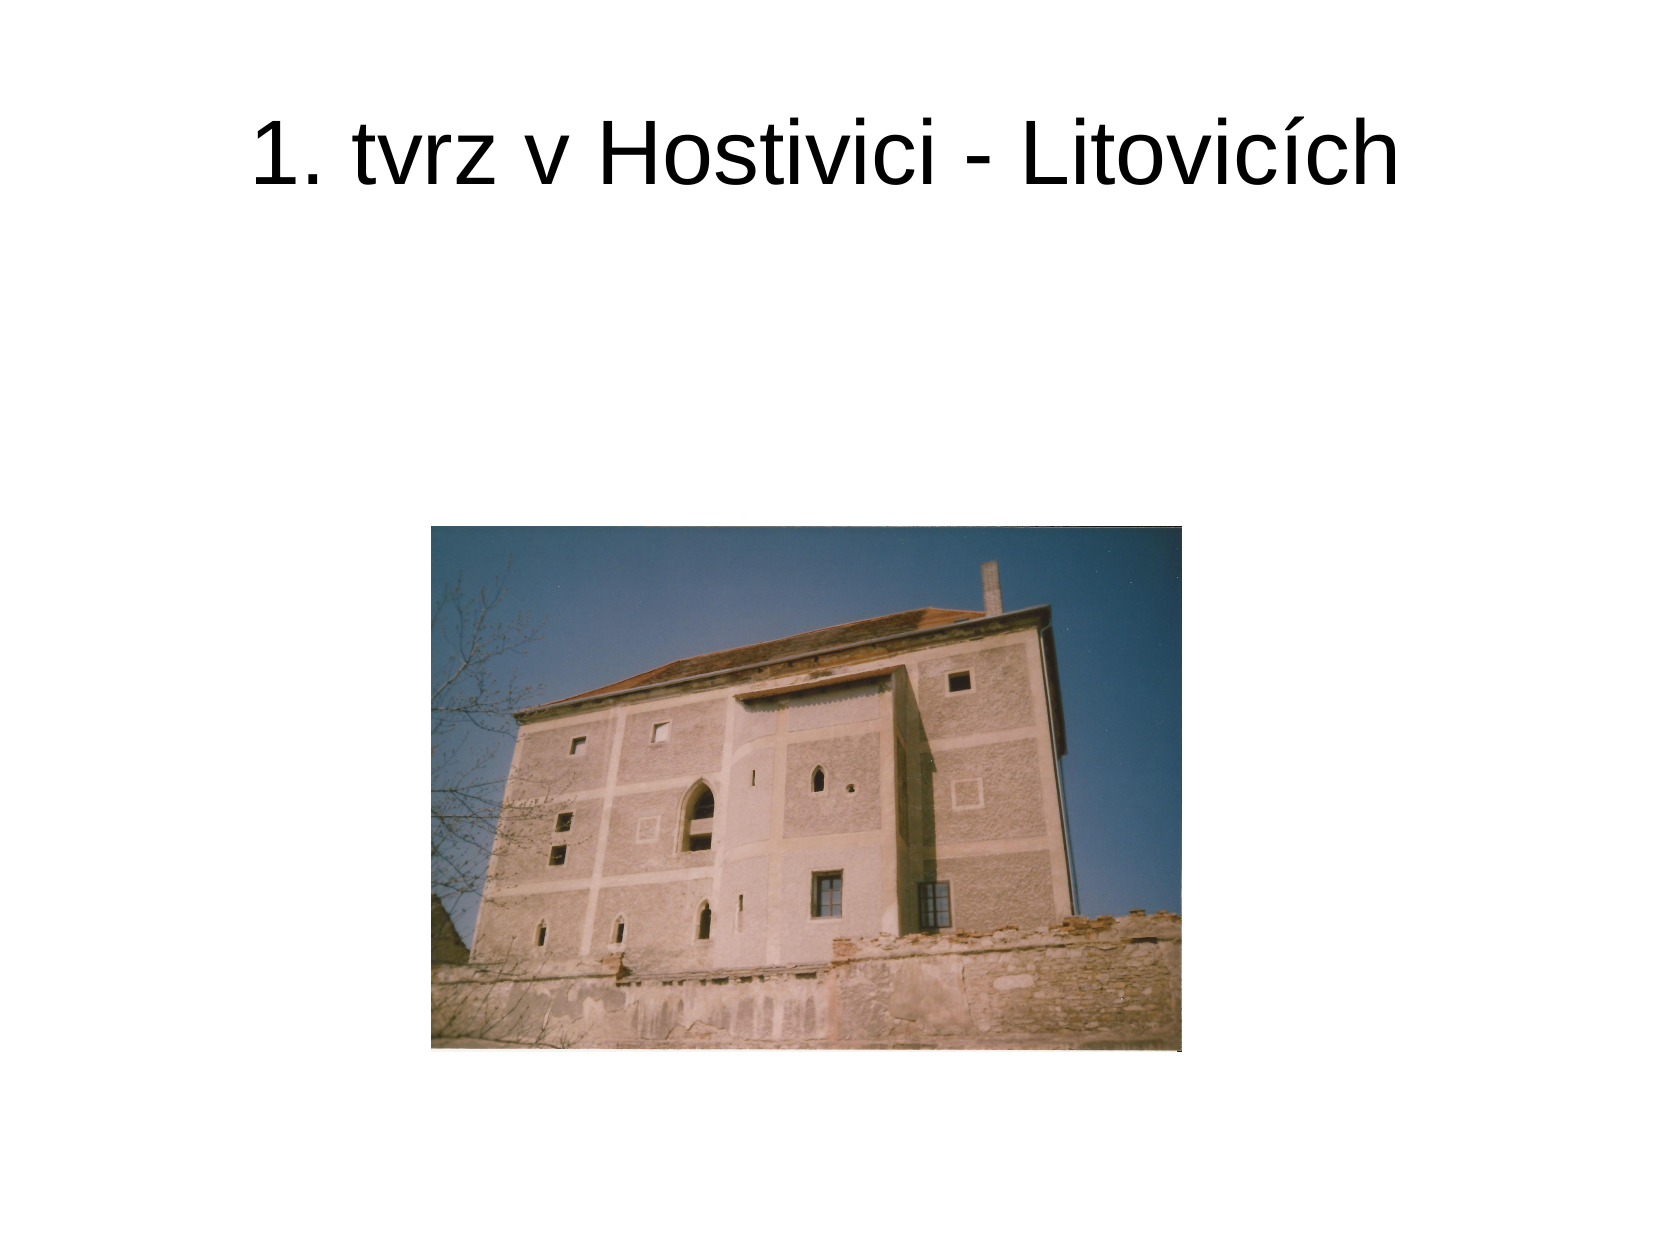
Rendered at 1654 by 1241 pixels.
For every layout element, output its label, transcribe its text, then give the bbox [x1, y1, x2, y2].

title 1. tvrz v Hostivici - Litovicích [82, 49, 1571, 257]
picture [431, 526, 1182, 1052]
